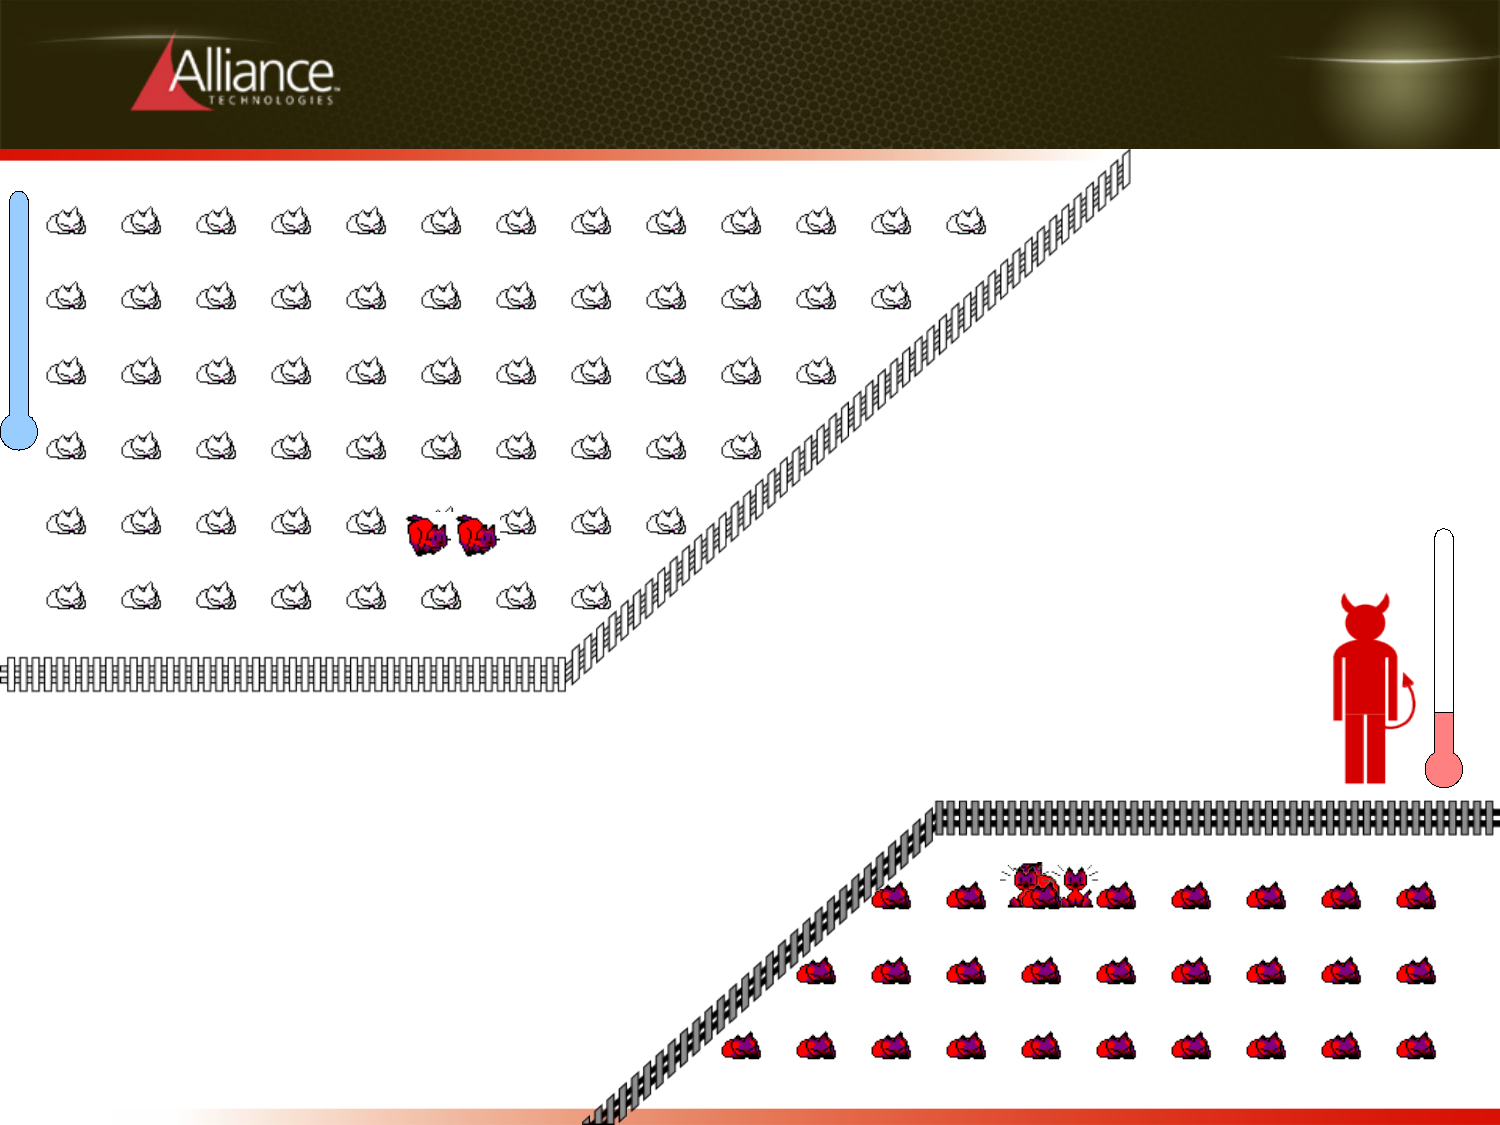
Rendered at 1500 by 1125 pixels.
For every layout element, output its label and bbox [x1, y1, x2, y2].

picture [0, 0, 1500, 1125]
text_box [0, 191, 38, 451]
text_box [1425, 528, 1463, 788]
